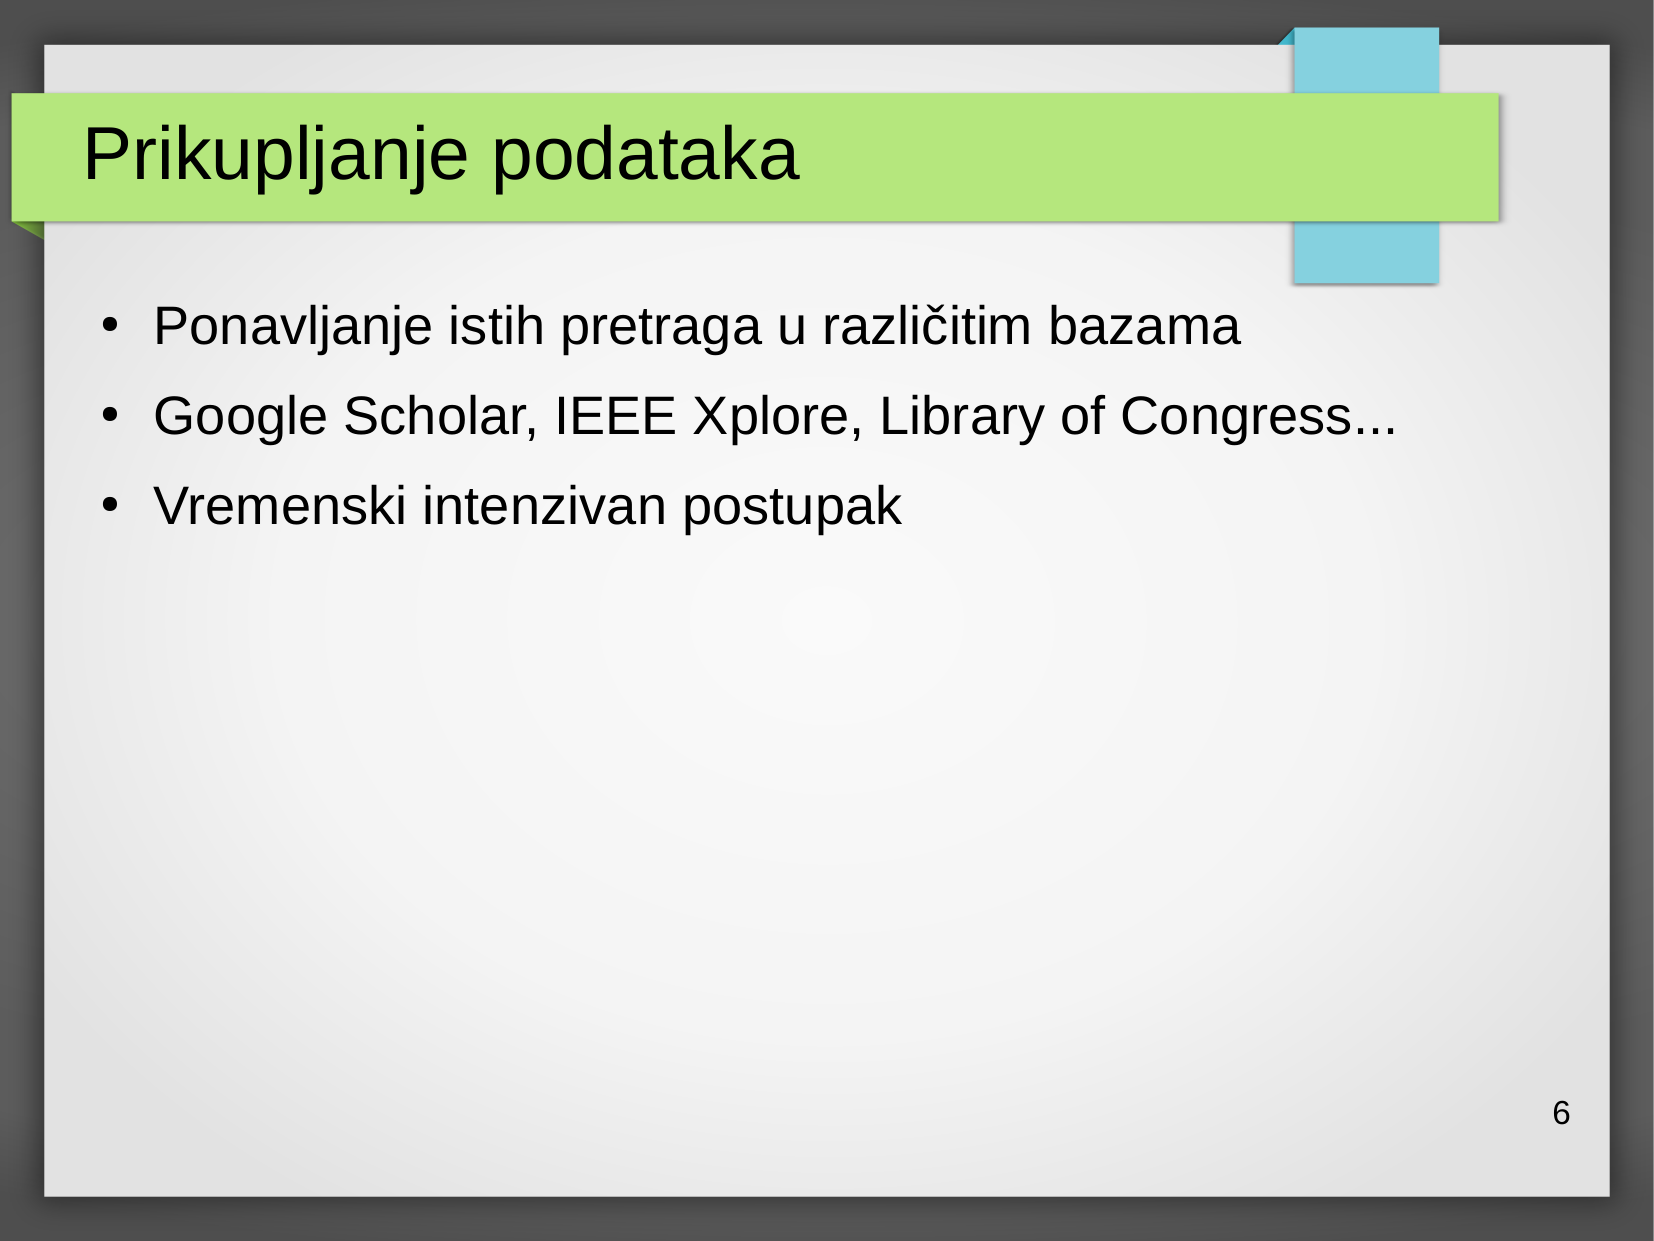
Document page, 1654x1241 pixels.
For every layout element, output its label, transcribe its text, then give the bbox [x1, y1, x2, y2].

title Prikupljanje podataka [82, 94, 1264, 213]
list Ponavljanje istih pretraga u različitim bazama Google Scholar, IEEE Xplore, Library of Congress... Vremenski intenzivan postupak [82, 295, 1571, 1015]
picture [0, 0, 1654, 1241]
